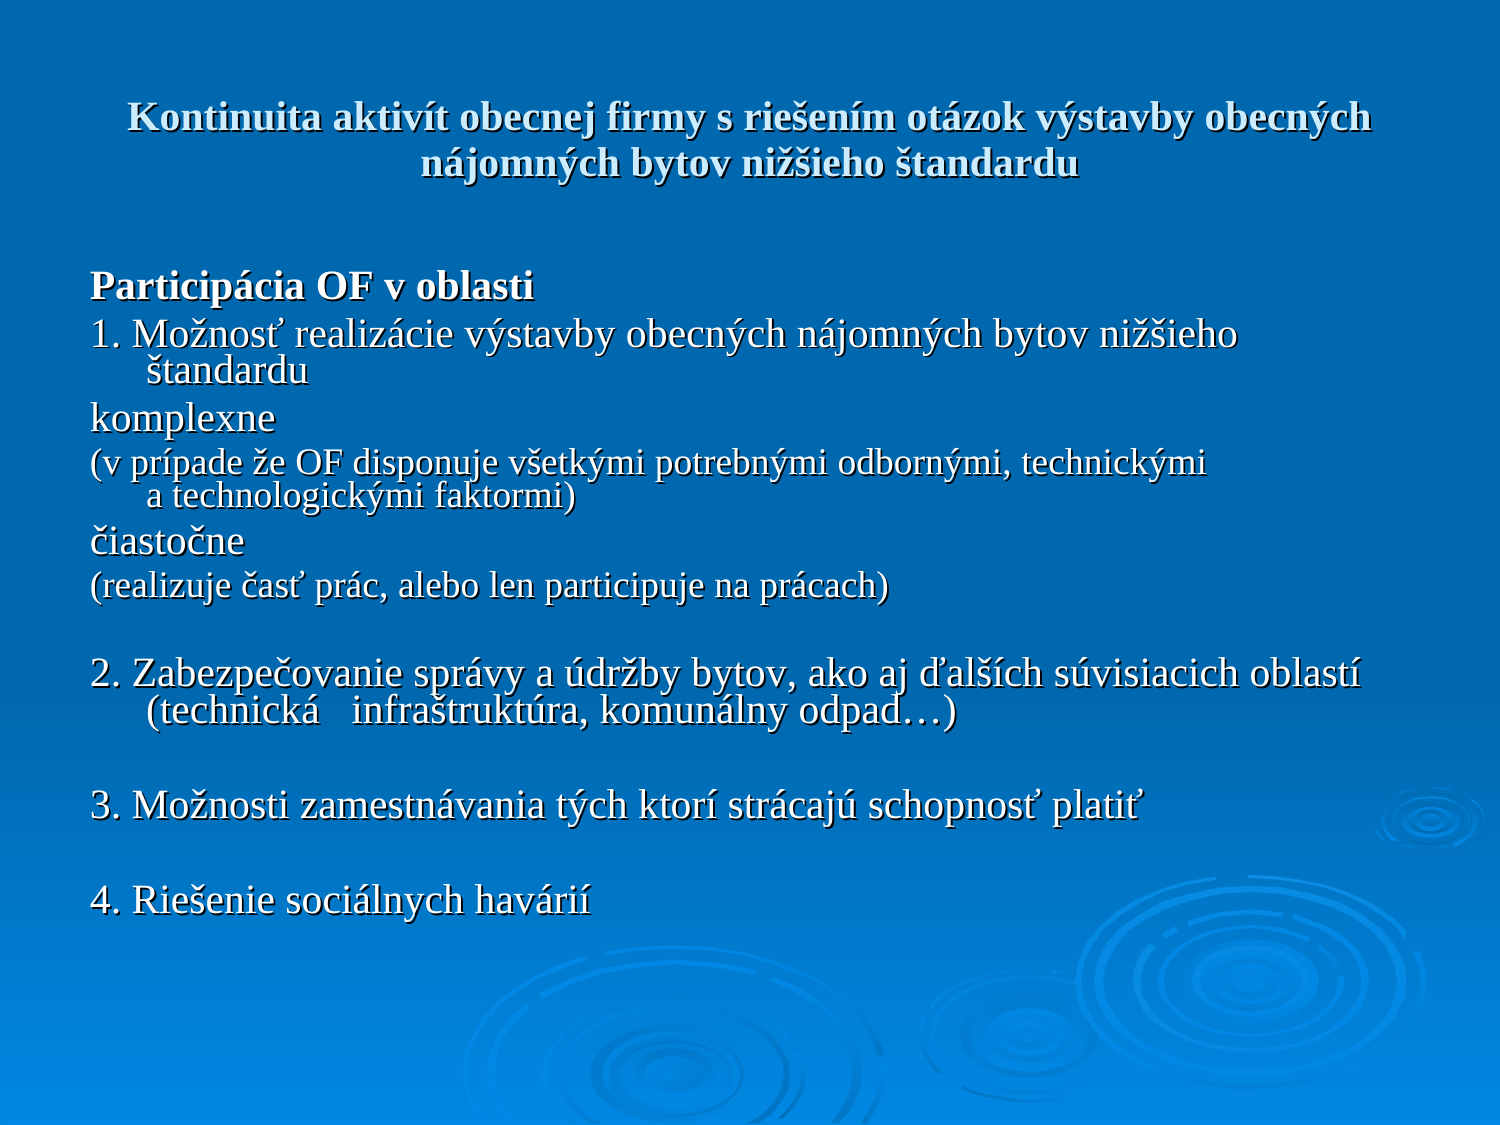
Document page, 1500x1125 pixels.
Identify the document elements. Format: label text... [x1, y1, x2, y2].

list Participácia OF v oblasti 1. Možnosť realizácie výstavby obecných nájomných bytov nižšieho štandardu komplexne (v prípade že OF disponuje všetkými potrebnými odbornými, technickými a technologickými faktormi) čiastočne (realizuje časť prác, alebo len participuje na prácach) 2. Zabezpečovanie správy a údržby bytov, ako aj ďalších súvisiacich oblastí (technická infraštruktúra, komunálny odpad…) 3. Možnosti zamestnávania tých ktorí strácajú schopnosť platiť 4. Riešenie sociálnych havárií [75, 262, 1426, 1024]
title Kontinuita aktivít obecnej firmy s riešením otázok výstavby obecných nájomných bytov nižšieho štandardu [75, 45, 1426, 233]
